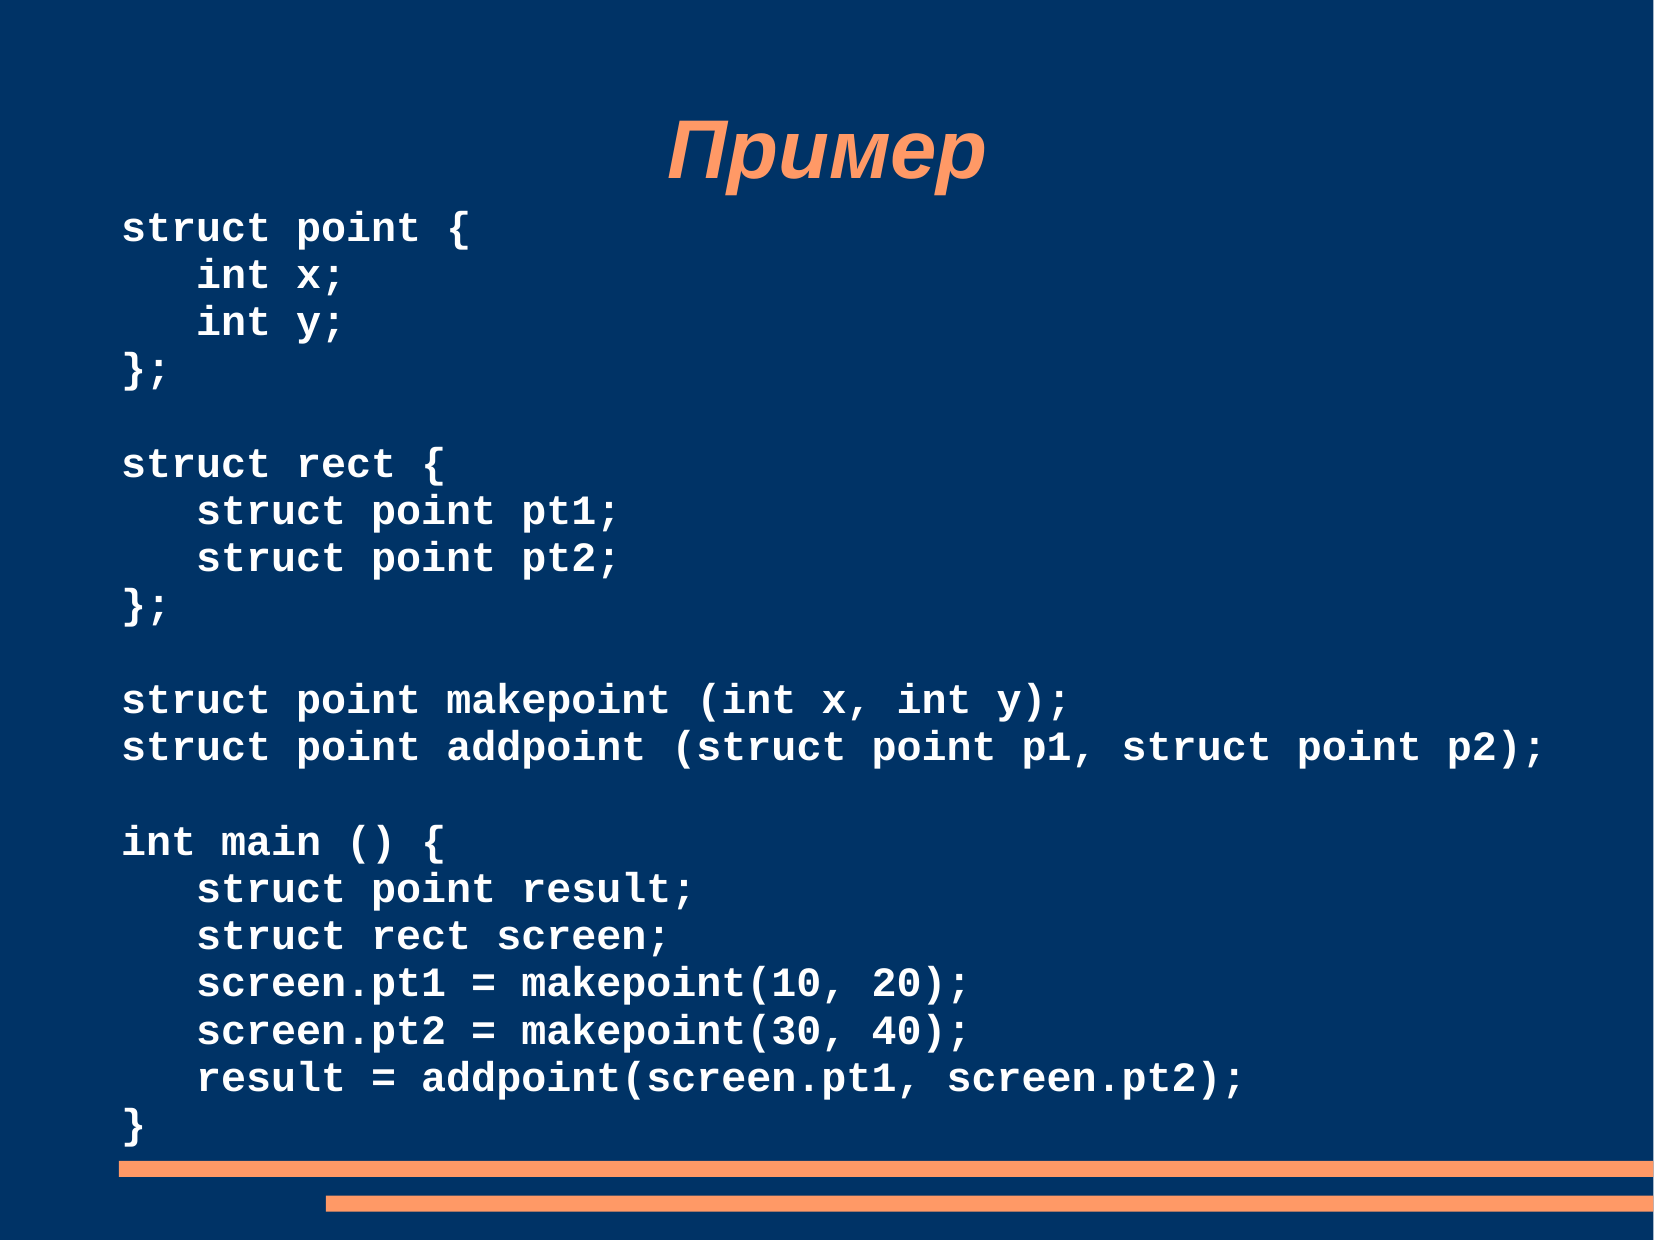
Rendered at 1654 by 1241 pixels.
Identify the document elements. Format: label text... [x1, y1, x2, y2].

text_box struct point { int x; int y; }; struct rect { struct point pt1; struct point pt2; }; struct point makepoint (int x, int y); struct point addpoint (struct point p1, struct point p2); int main () { struct point result; struct rect screen; screen.pt1 = makepoint(10, 20); screen.pt2 = makepoint(30, 40); result = addpoint(screen.pt1, screen.pt2); } [106, 198, 1654, 1170]
title Пример [121, 46, 1534, 198]
